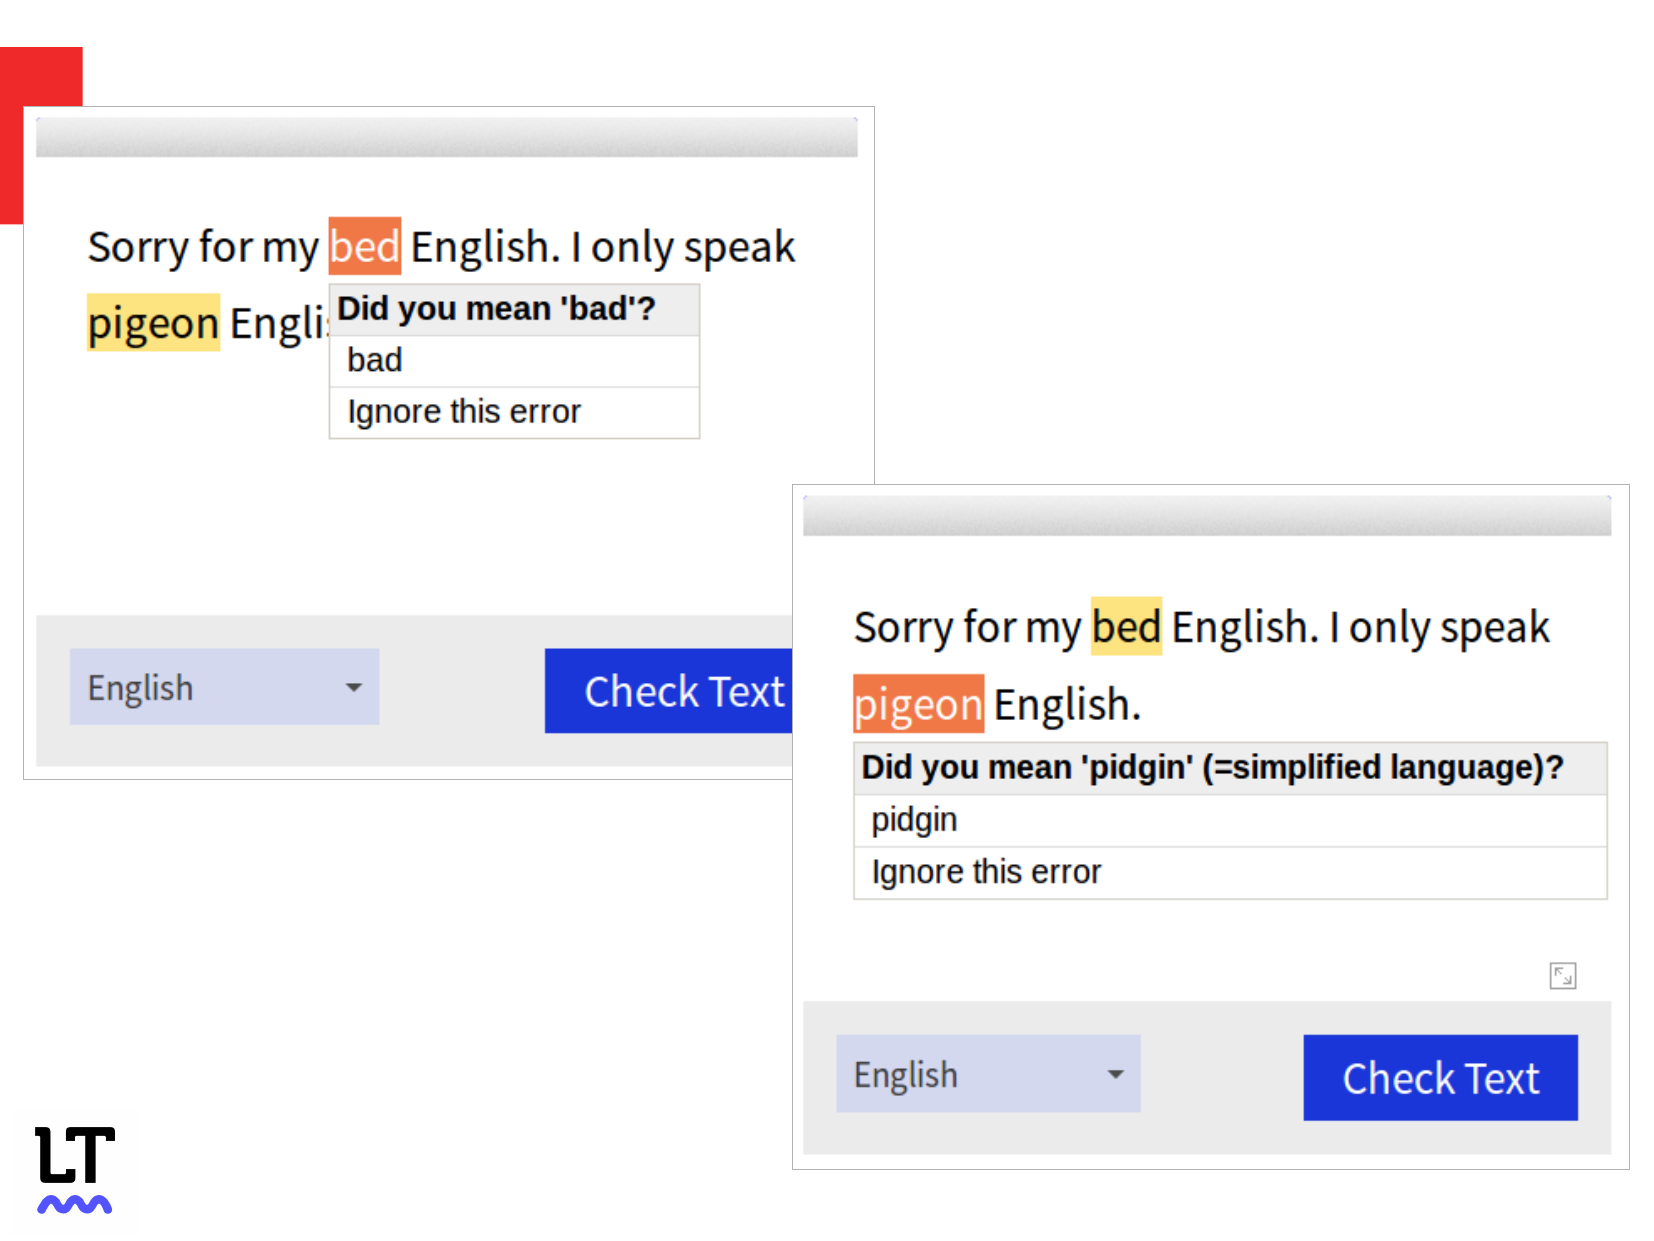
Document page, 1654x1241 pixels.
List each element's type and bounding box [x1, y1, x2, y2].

picture [23, 106, 1630, 1170]
picture [11, 1110, 138, 1235]
